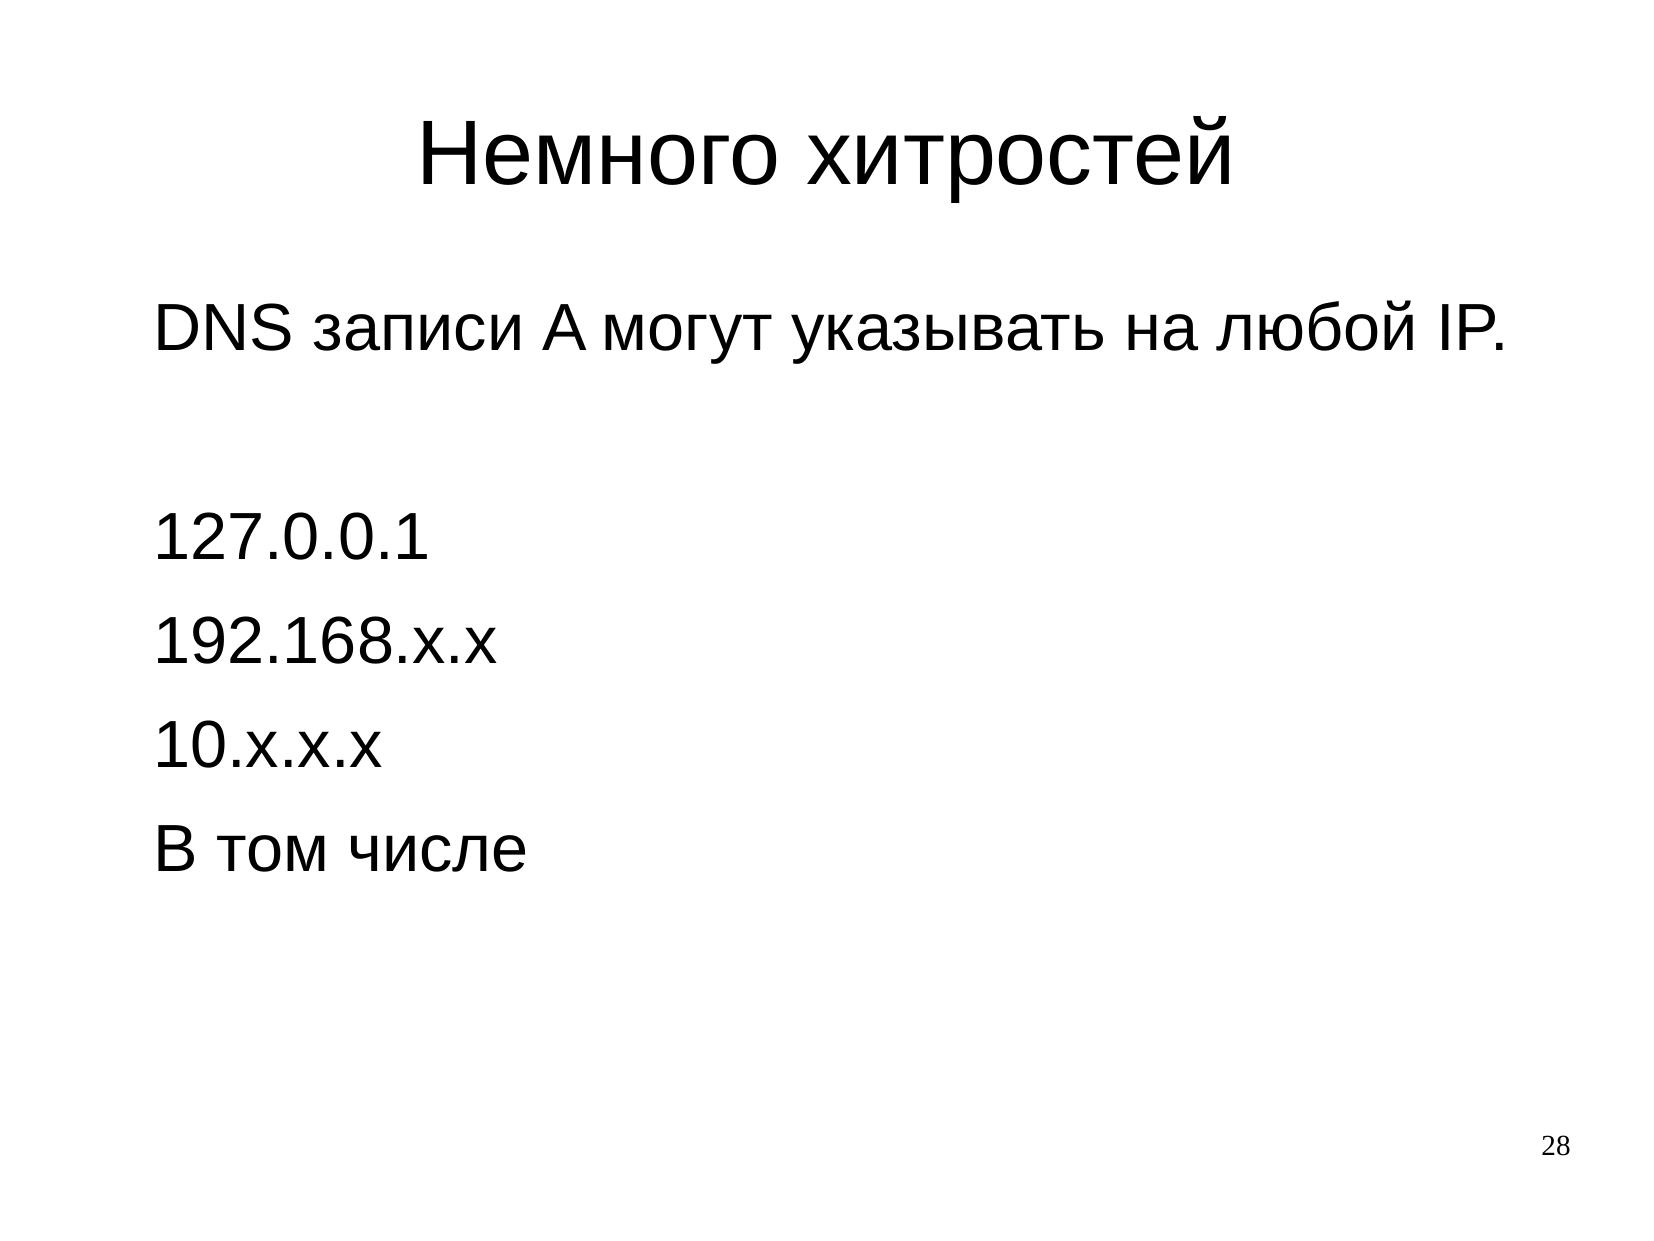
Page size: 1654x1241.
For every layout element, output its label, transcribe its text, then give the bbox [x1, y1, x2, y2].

list DNS записи A могут указывать на любой IP. 127.0.0.1 192.168.х.х 10.х.х.х В том числе [82, 290, 1571, 1109]
title Немного хитростей [82, 49, 1571, 257]
